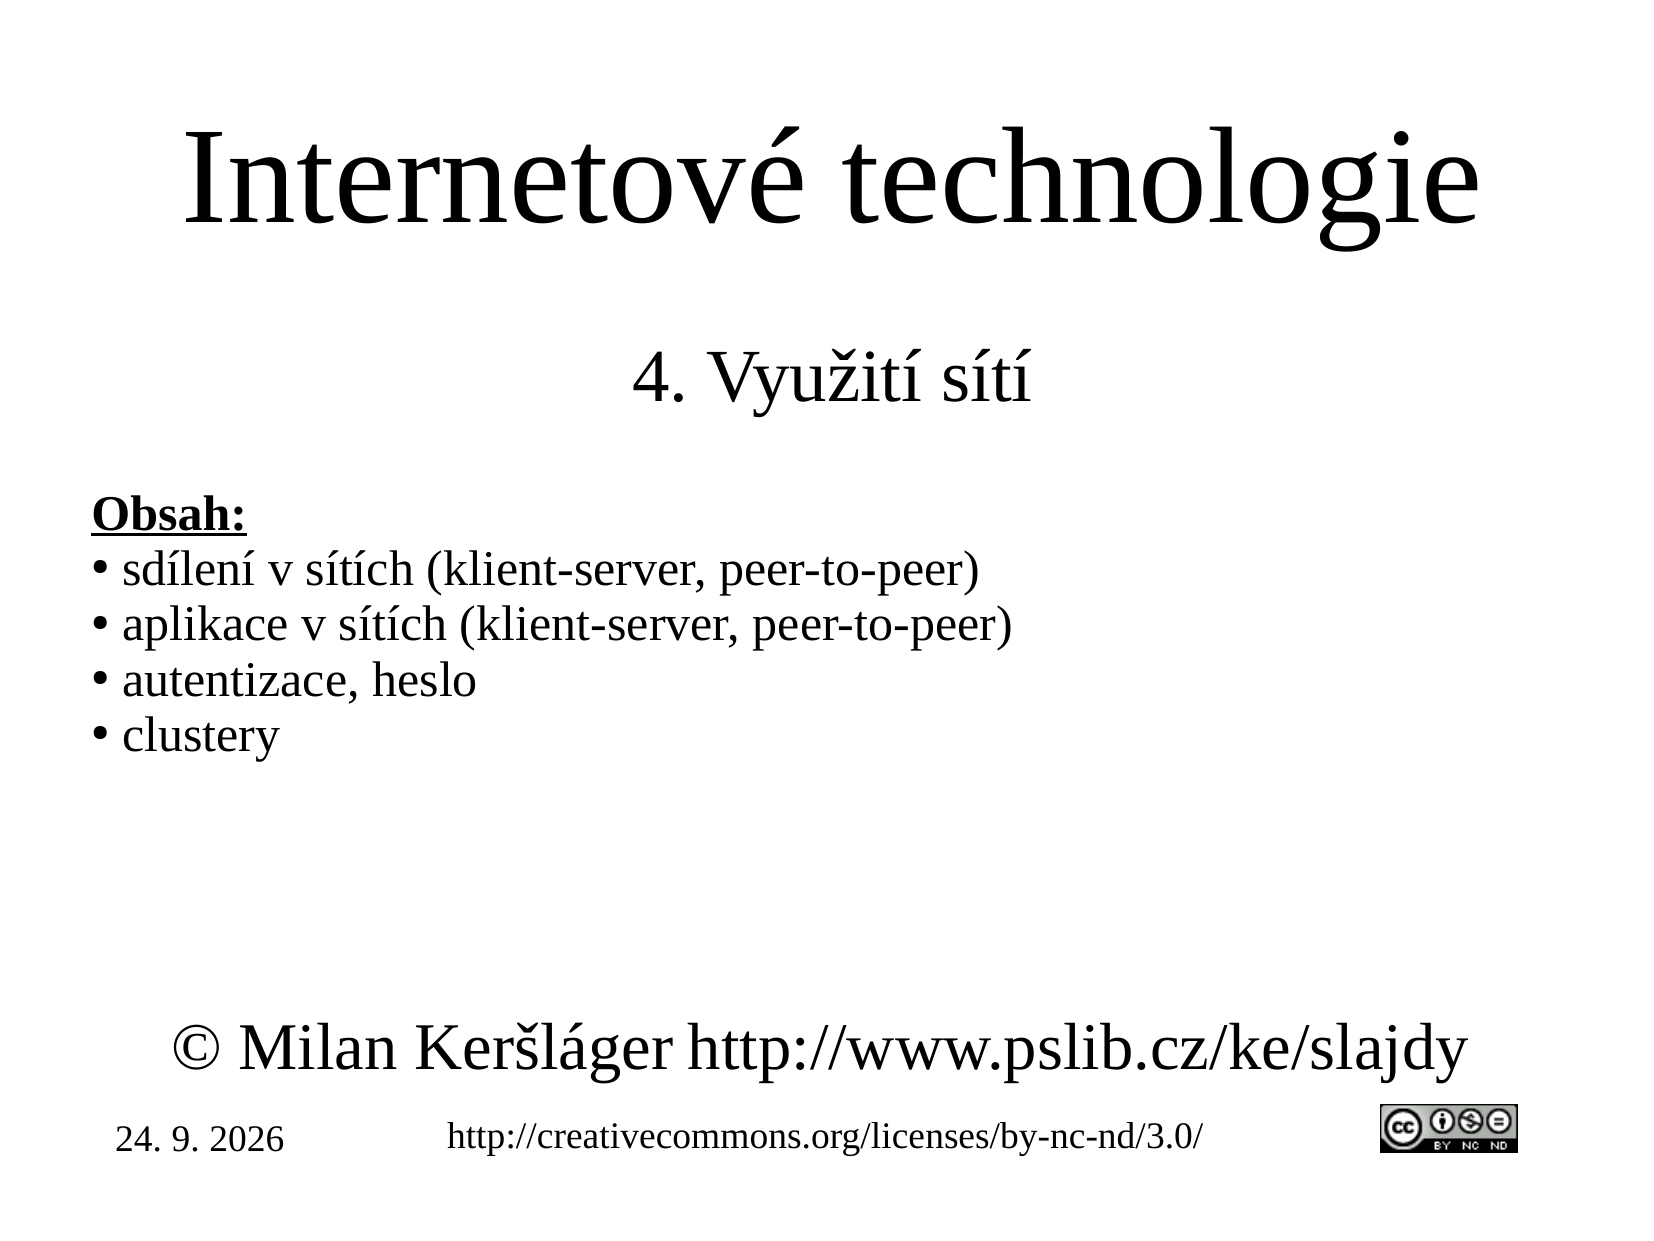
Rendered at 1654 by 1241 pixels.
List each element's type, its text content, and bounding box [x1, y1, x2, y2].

picture [1380, 1104, 1518, 1153]
title Internetové technologie 4. Využití sítí [88, 56, 1577, 461]
text_box http://creativecommons.org/licenses/by-nc-nd/3.0/ [339, 1107, 1313, 1165]
text_box 10. 10. 2013 [100, 1110, 337, 1167]
list © Milan Keršláger http://www.pslib.cz/ke/slajdy [76, 1009, 1565, 1087]
text_box Obsah: sdílení v sítích (klient-server, peer-to-peer) aplikace v sítích (klient-server, peer-to-peer) autentizace, heslo clustery [76, 478, 1583, 770]
